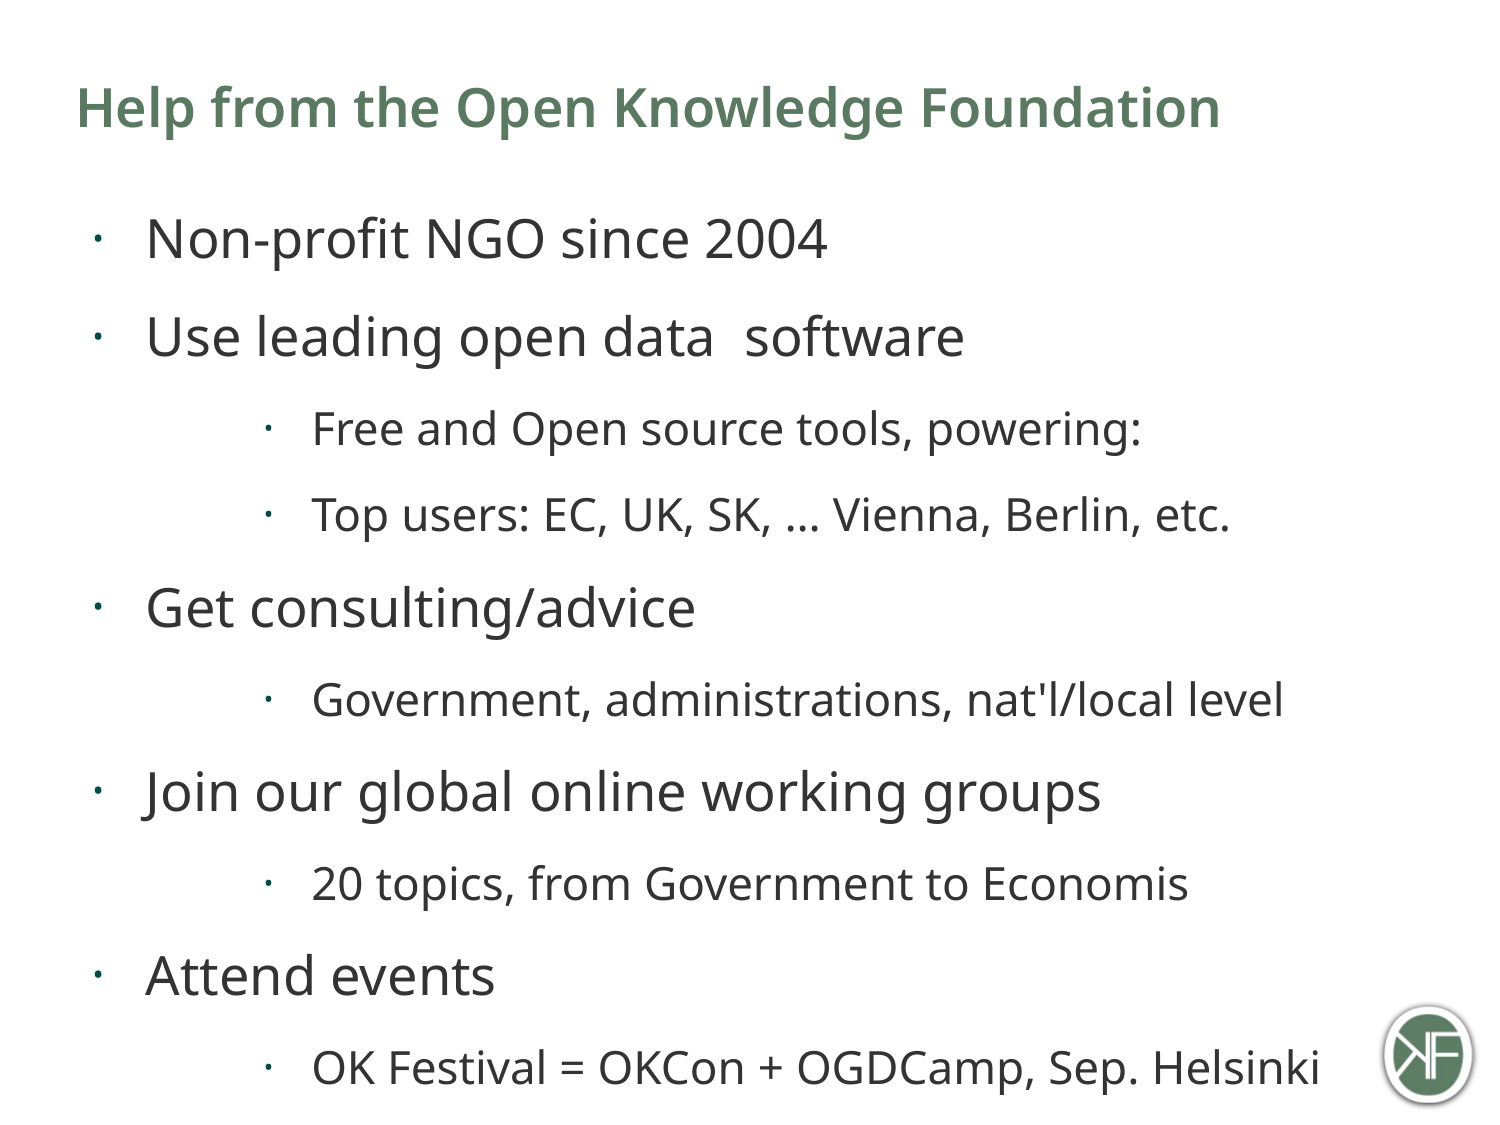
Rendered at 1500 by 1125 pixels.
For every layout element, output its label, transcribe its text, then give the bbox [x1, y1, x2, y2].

picture [1378, 1000, 1480, 1111]
list Non-profit NGO since 2004 Use leading open data software Free and Open source tools, powering: Top users: EC, UK, SK, … Vienna, Berlin, etc. Get consulting/advice Government, administrations, nat'l/local level Join our global online working groups 20 topics, from Government to Economis Attend events OK Festival = OKCon + OGDCamp, Sep. Helsinki [75, 200, 1425, 1031]
title Help from the Open Knowledge Foundation [75, 44, 1425, 168]
